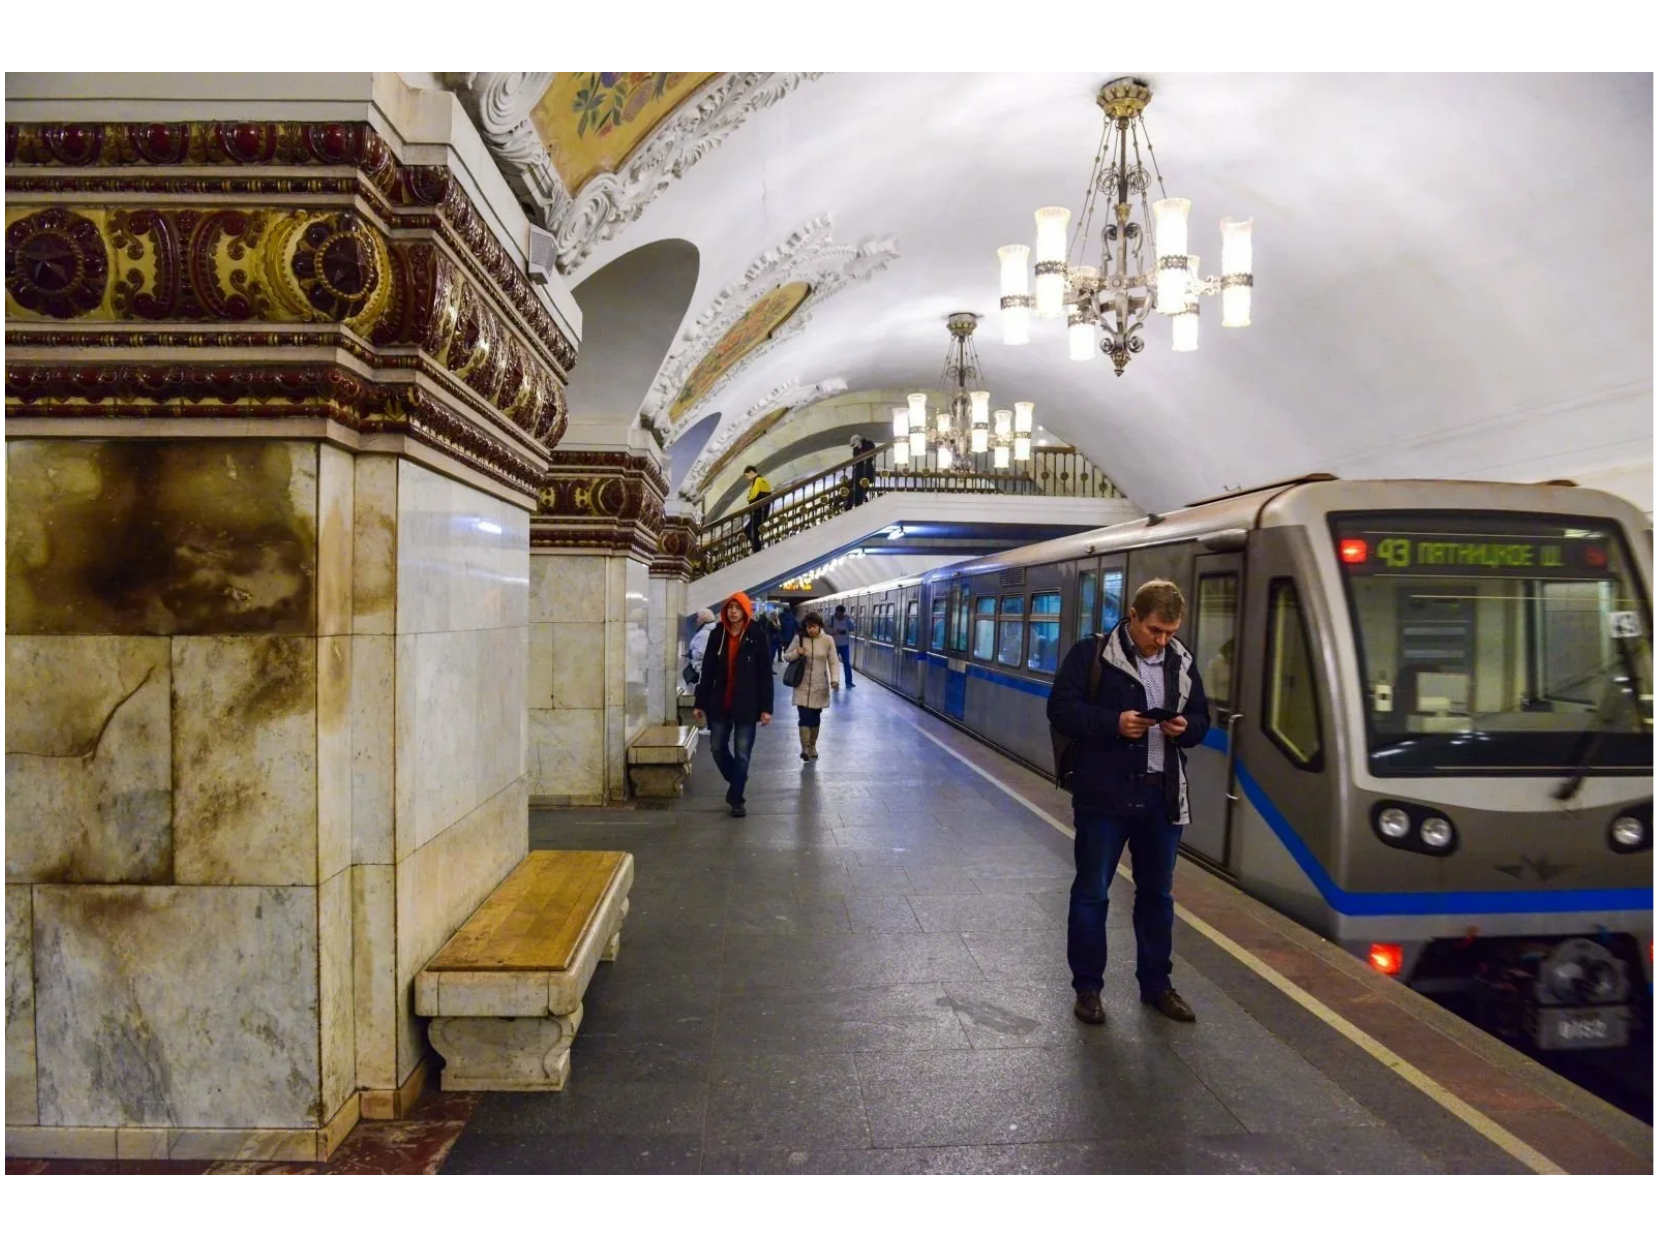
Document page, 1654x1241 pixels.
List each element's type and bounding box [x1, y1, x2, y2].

picture [5, 72, 1654, 1175]
